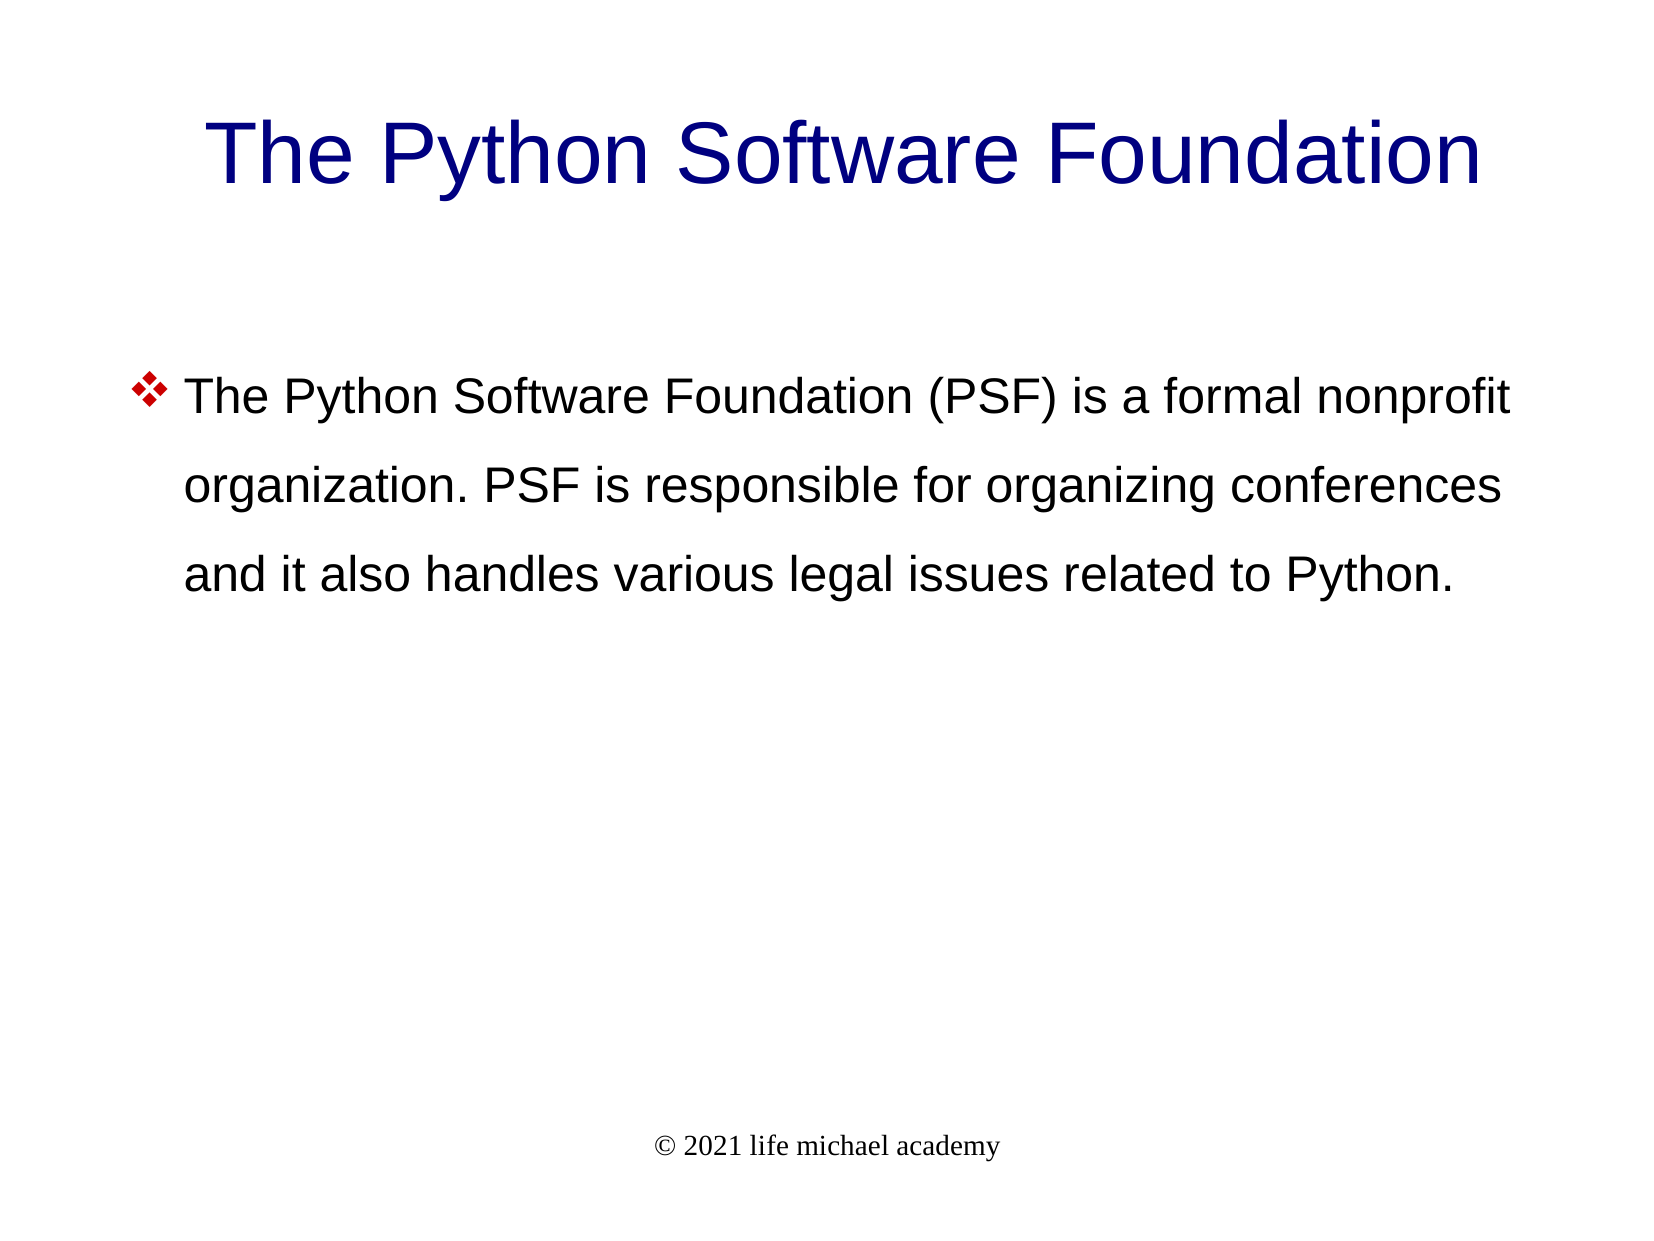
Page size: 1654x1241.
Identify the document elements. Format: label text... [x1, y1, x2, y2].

list The Python Software Foundation (PSF) is a formal nonprofit organization. PSF is responsible for organizing conferences and it also handles various legal issues related to Python. [112, 326, 1576, 723]
title The Python Software Foundation [82, 49, 1571, 257]
